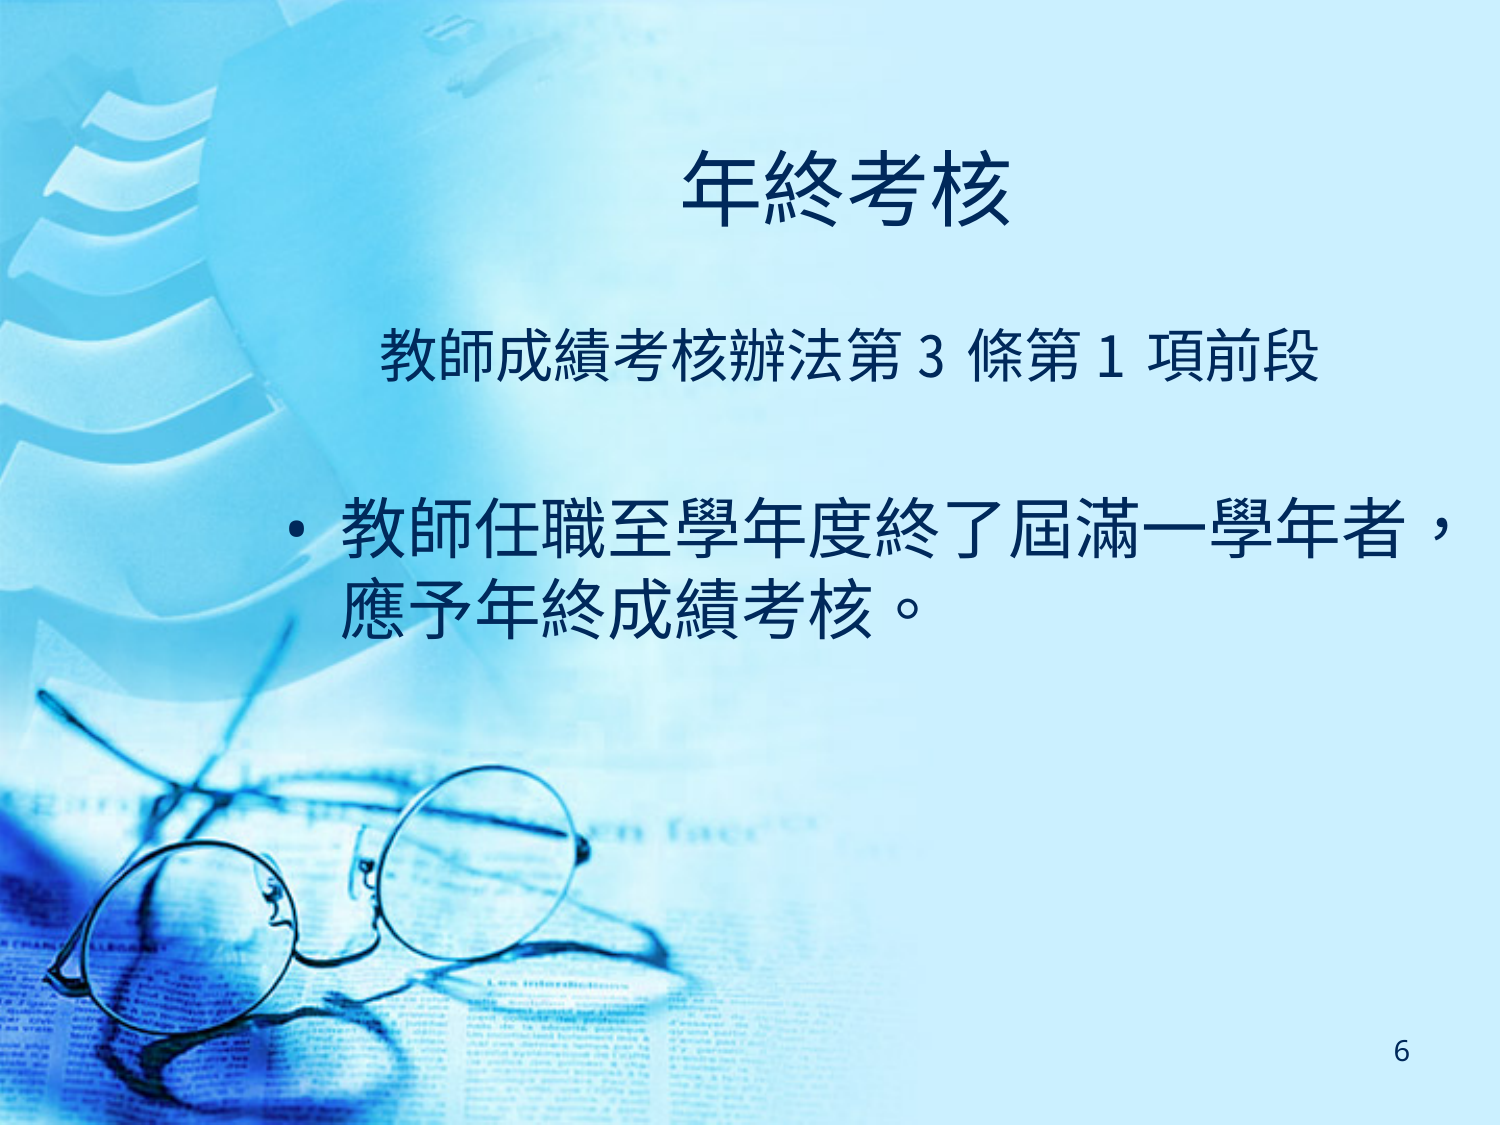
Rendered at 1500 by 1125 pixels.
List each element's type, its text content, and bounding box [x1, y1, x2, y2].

title 教師成績考核辦法第3條第1項前段 [336, 243, 1390, 431]
text_box 年終考核 [572, 90, 1140, 278]
picture [0, 0, 1500, 1125]
list 教師任職至學年度終了屆滿一學年者，應予年終成績考核。 [269, 479, 1500, 686]
